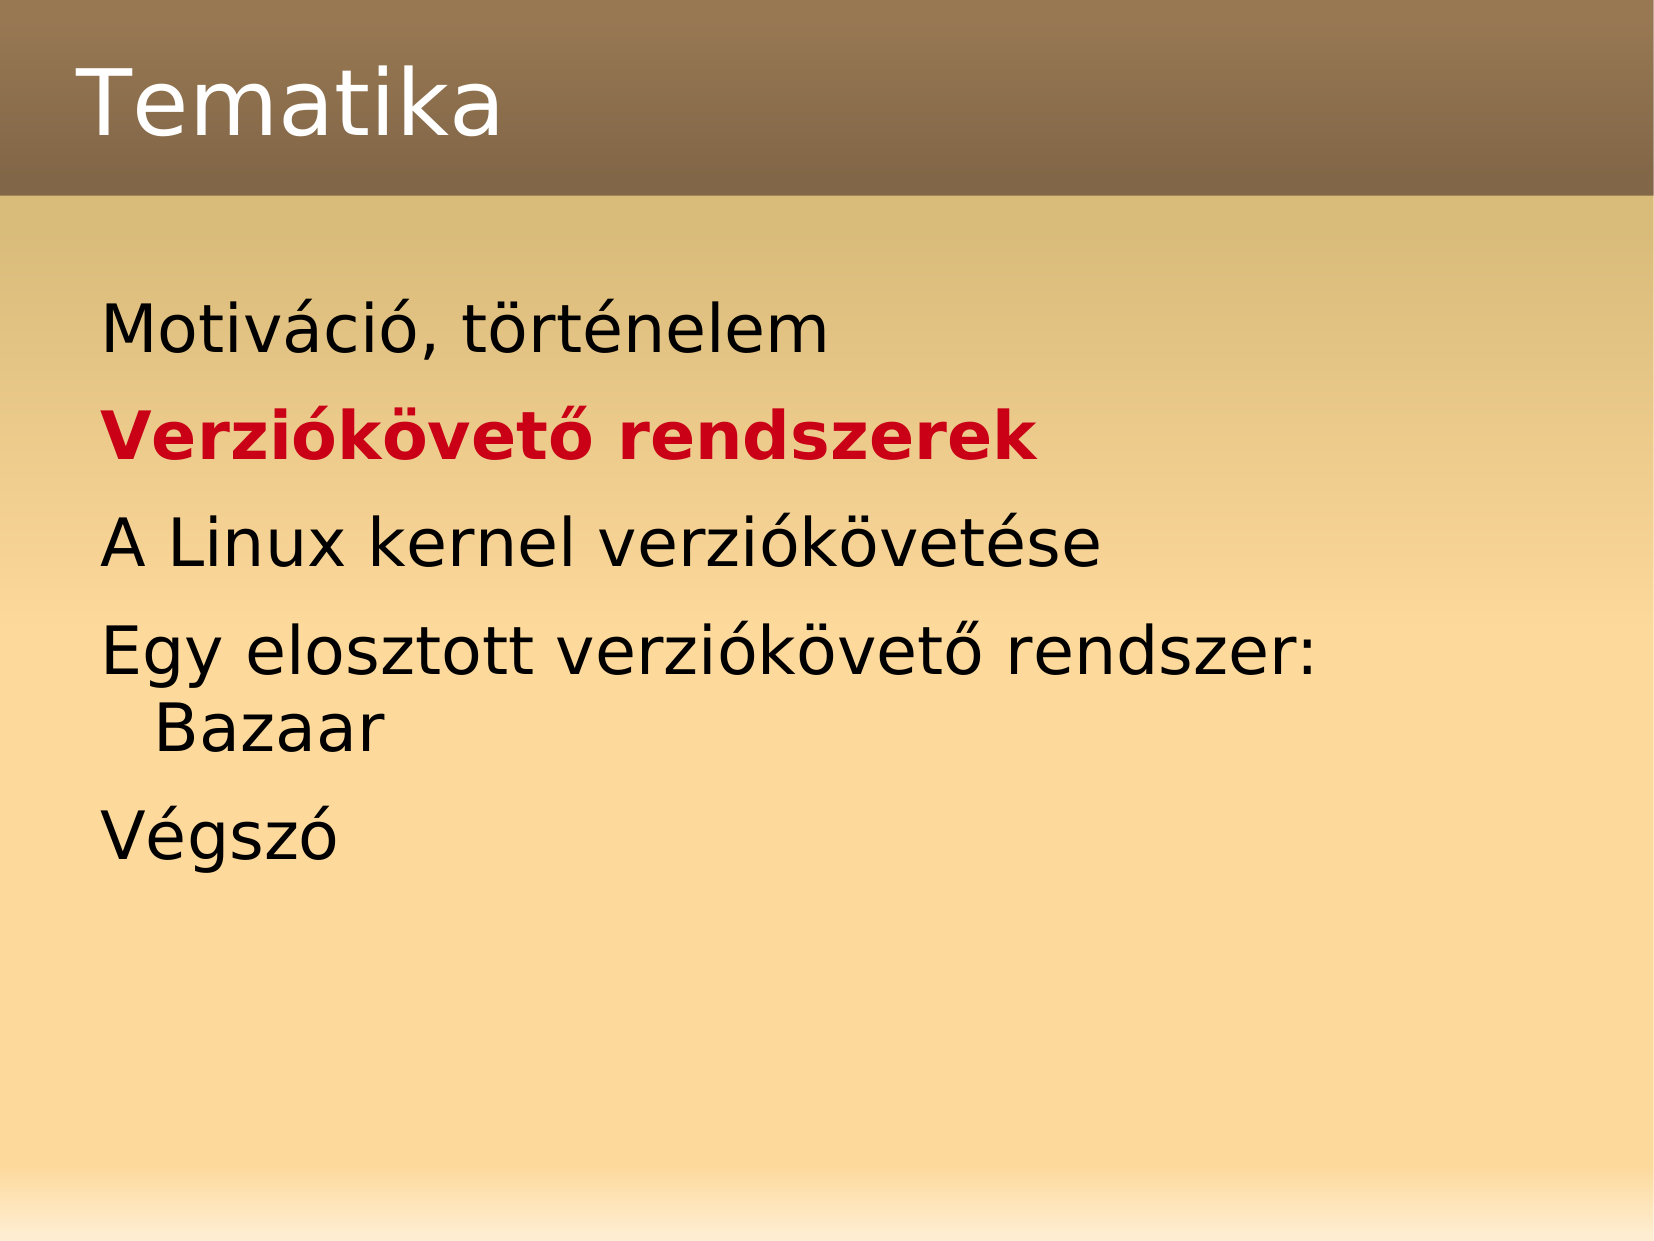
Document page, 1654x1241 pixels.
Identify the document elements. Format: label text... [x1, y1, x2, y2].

list Motiváció, történelem Verziókövető rendszerek A Linux kernel verziókövetése Egy elosztott verziókövető rendszer: Bazaar Végszó [82, 290, 1571, 1094]
title Tematika [76, 7, 1565, 200]
picture [0, 0, 1654, 1241]
